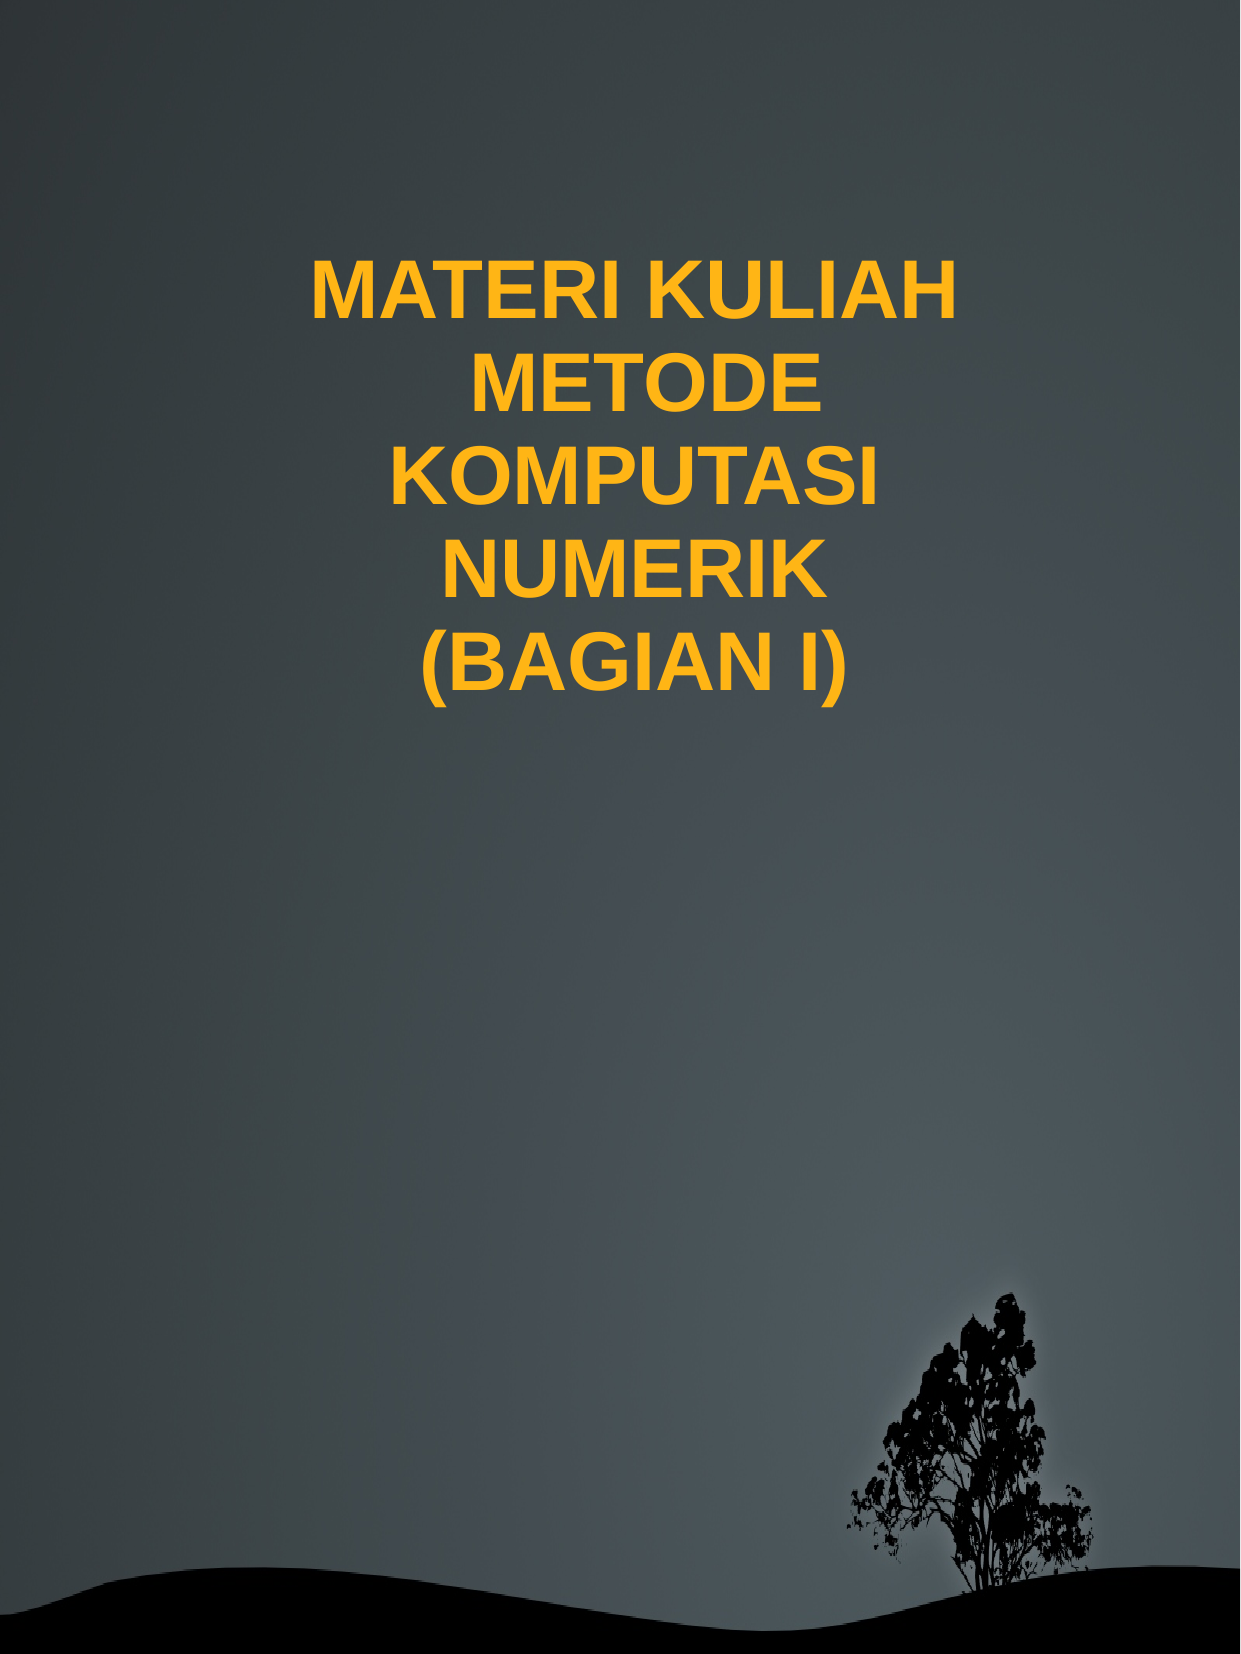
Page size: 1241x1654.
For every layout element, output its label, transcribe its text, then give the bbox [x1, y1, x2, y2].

text_box MATERI KULIAH METODE KOMPUTASI NUMERIK (BAGIAN I) [206, 236, 1063, 717]
picture [0, 0, 1241, 1654]
